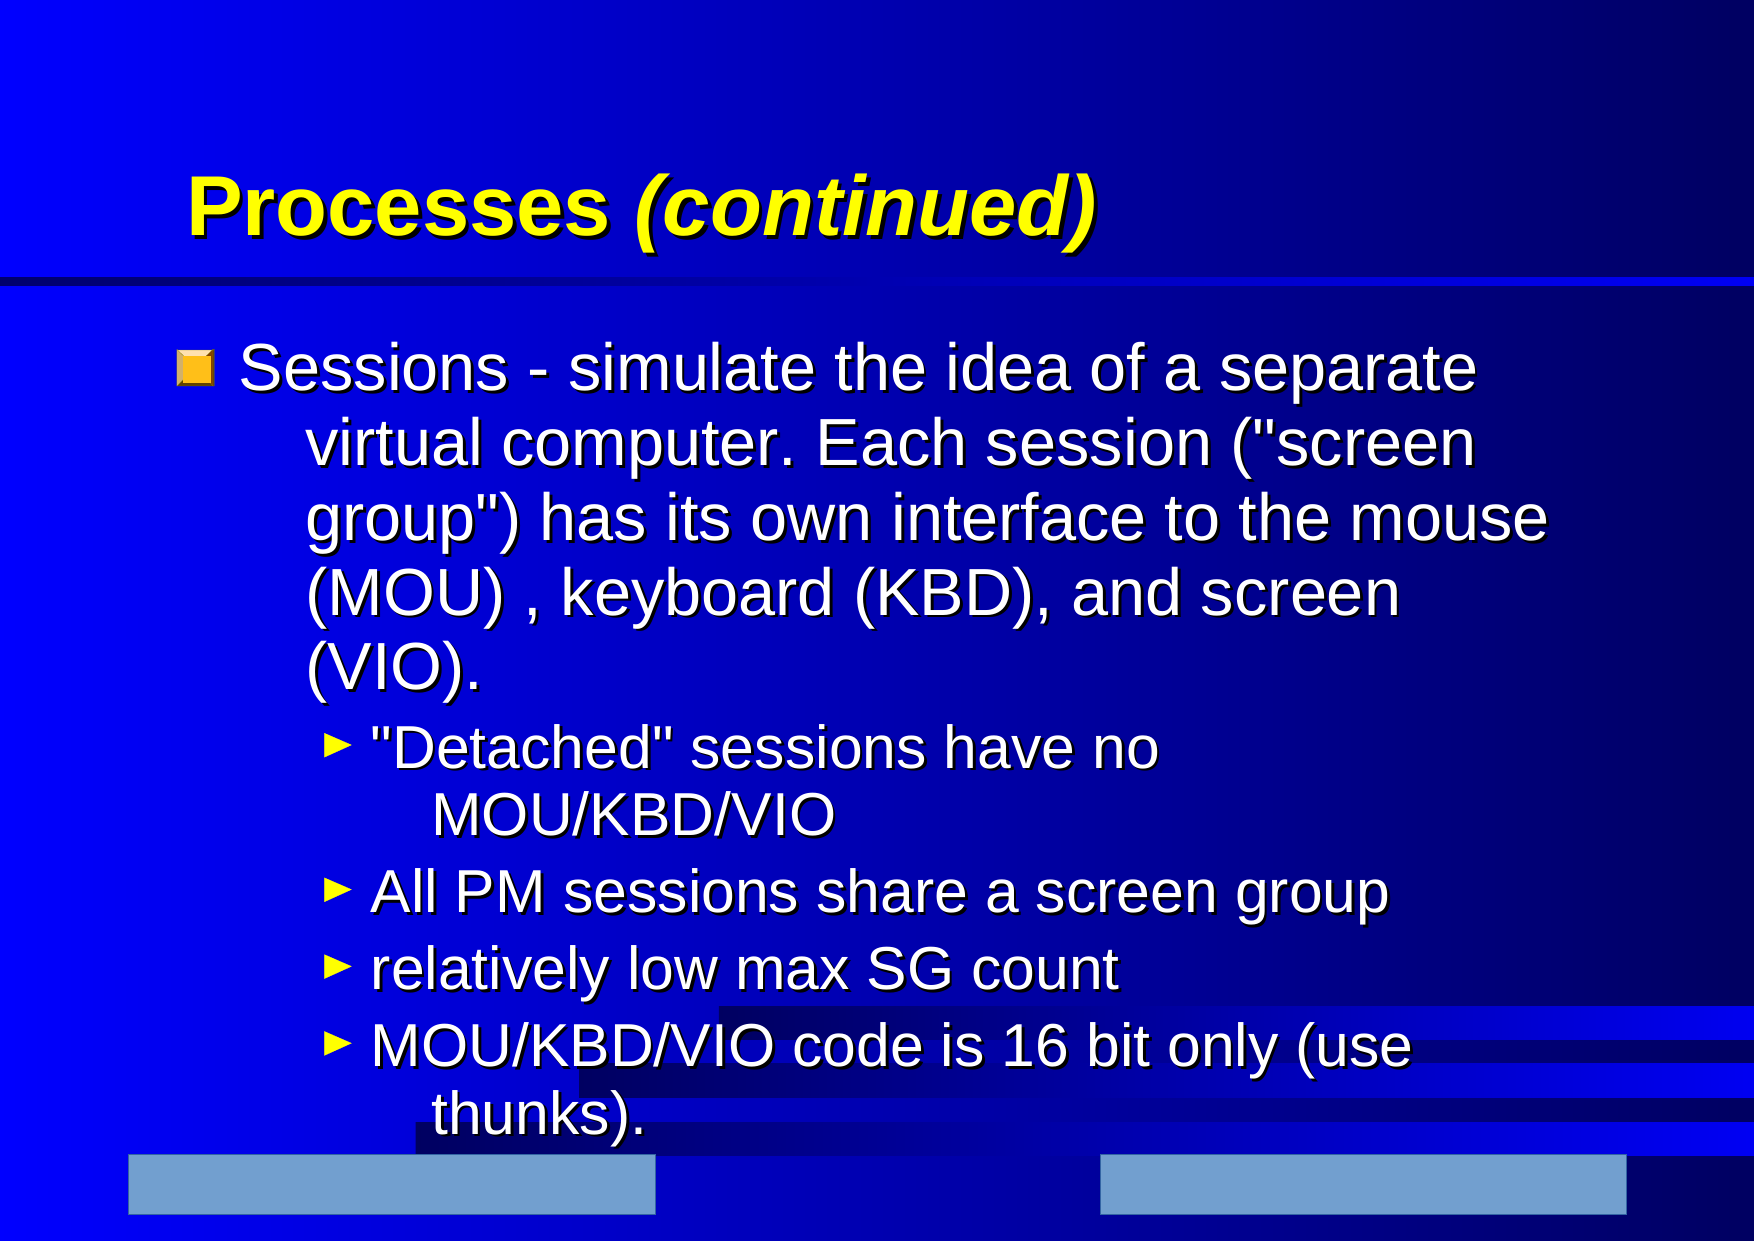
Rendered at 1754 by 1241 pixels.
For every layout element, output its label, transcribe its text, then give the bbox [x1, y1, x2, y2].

text_box Sessions - simulate the idea of a separate virtual computer. Each session ("screen group") has its own interface to the mouse (MOU) , keyboard (KBD), and screen (VIO). "Detached" sessions have no MOU/KBD/VIO All PM sessions share a screen group relatively low max SG count MOU/KBD/VIO code is 16 bit only (use thunks). [172, 330, 1583, 1017]
text_box Processes (continued) [186, 69, 1573, 254]
